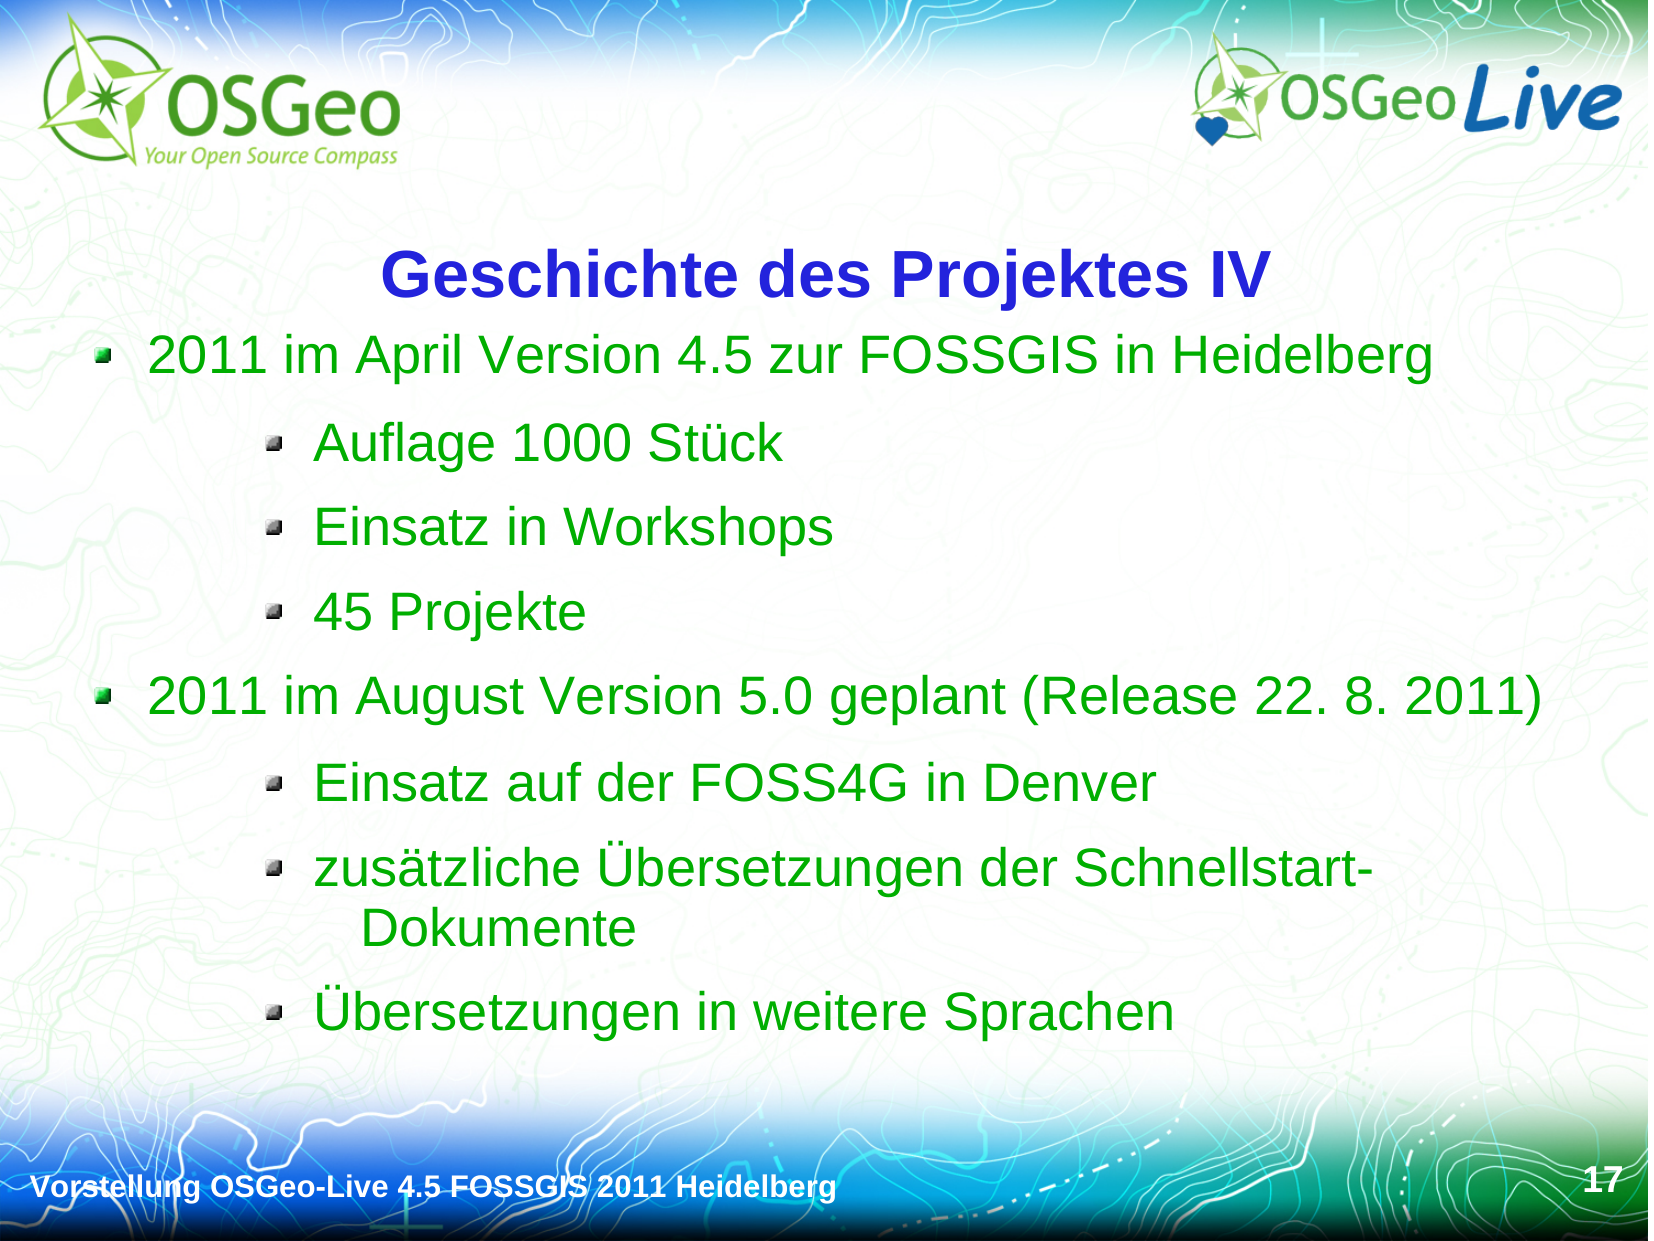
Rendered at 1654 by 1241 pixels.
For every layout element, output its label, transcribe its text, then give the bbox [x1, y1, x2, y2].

title Geschichte des Projektes IV [82, 208, 1571, 342]
list 2011 im April Version 4.5 zur FOSSGIS in Heidelberg Auflage 1000 Stück Einsatz in Workshops 45 Projekte 2011 im August Version 5.0 geplant (Release 22. 8. 2011) Einsatz auf der FOSS4G in Denver zusätzliche Übersetzungen der Schnellstart-Dokumente Übersetzungen in weitere Sprachen [76, 324, 1565, 1129]
picture [0, 0, 1654, 1241]
